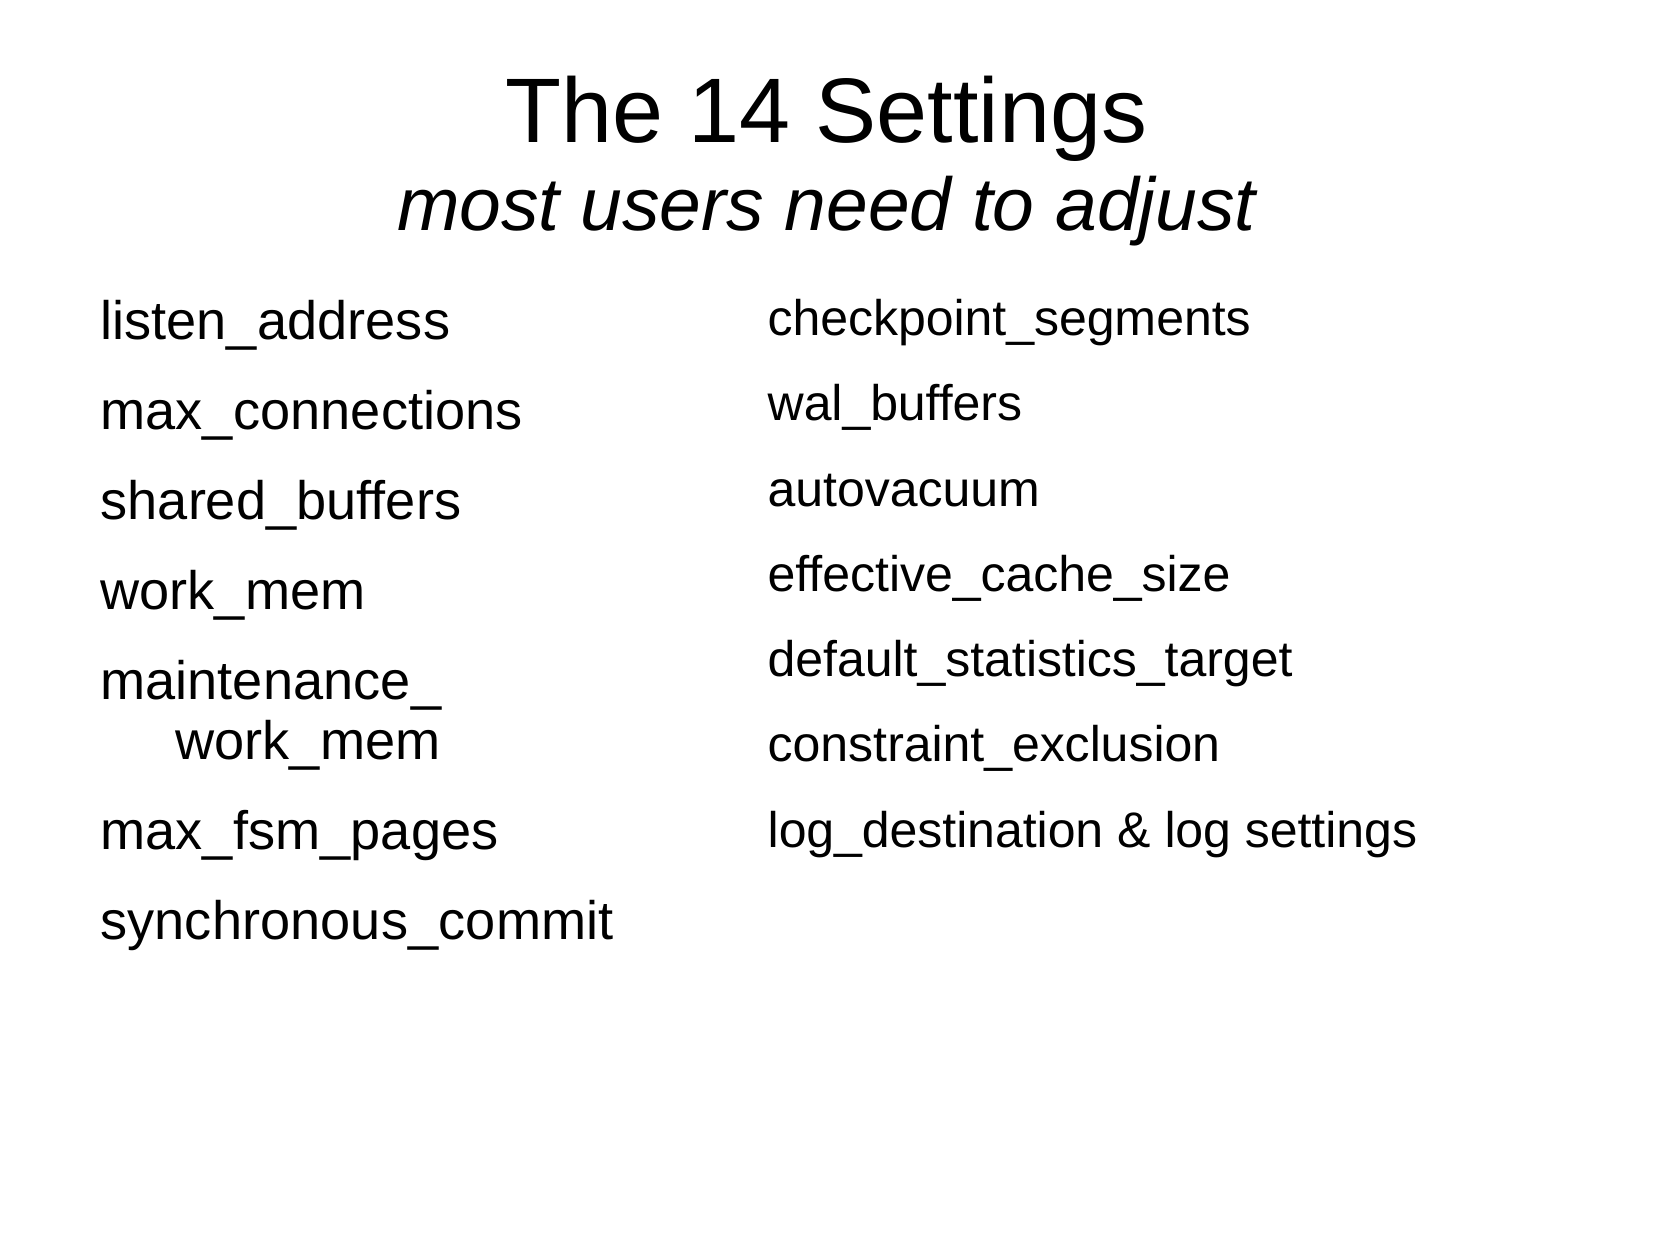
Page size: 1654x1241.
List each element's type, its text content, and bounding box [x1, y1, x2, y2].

list checkpoint_segments wal_buffers autovacuum effective_cache_size default_statistics_target constraint_exclusion log_destination & log settings [750, 290, 1654, 1094]
list listen_address max_connections shared_buffers work_mem maintenance_ work_mem max_fsm_pages synchronous_commit [82, 290, 938, 1109]
title The 14 Settings most users need to adjust [82, 49, 1571, 257]
